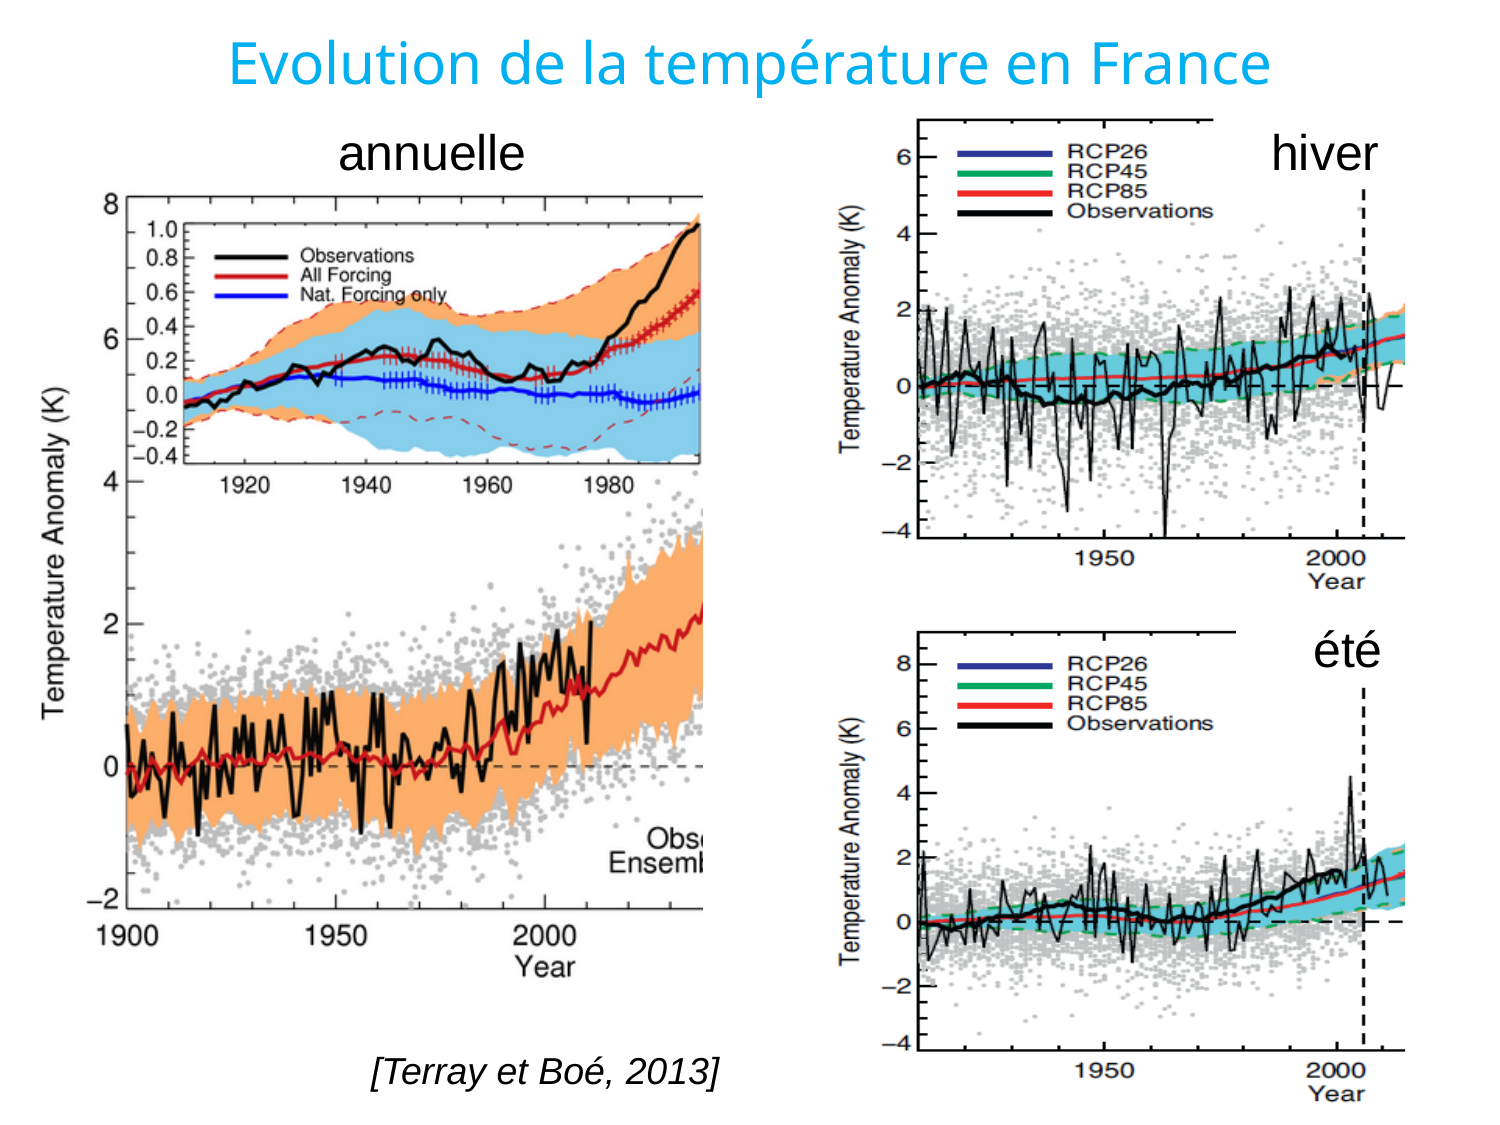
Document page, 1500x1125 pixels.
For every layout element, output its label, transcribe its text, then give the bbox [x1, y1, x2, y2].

picture [41, 181, 703, 995]
text_box annuelle [320, 113, 545, 189]
text_box Evolution de la température en France [41, 19, 1459, 114]
text_box [Terray et Boé, 2013] [355, 1039, 795, 1100]
text_box hiver [1213, 112, 1438, 188]
text_box été [1236, 610, 1461, 686]
picture [806, 94, 1406, 1105]
